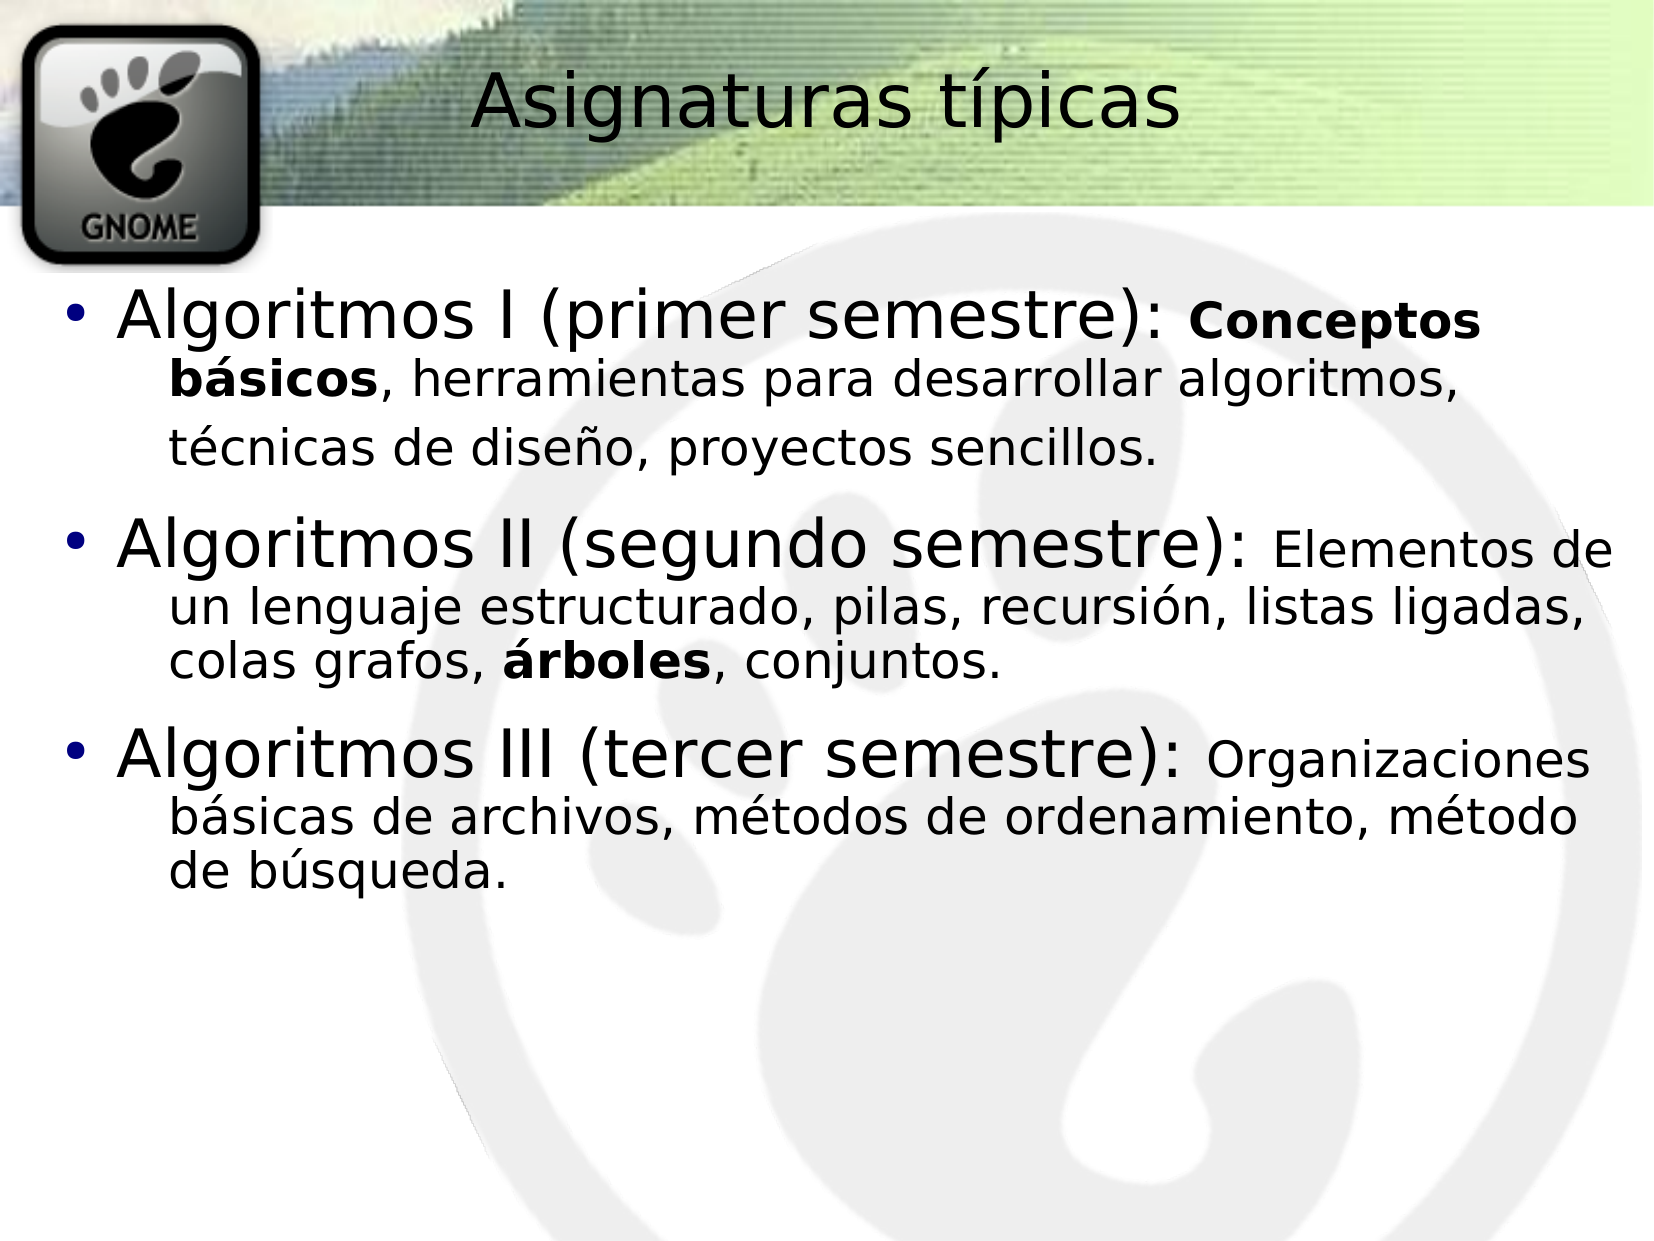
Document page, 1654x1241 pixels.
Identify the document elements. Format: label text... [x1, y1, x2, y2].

list Algoritmos I (primer semestre): Conceptos básicos, herramientas para desarrollar algoritmos, técnicas de diseño, proyectos sencillos. Algoritmos II (segundo semestre): Elementos de un lenguaje estructurado, pilas, recursión, listas ligadas, colas grafos, árboles, conjuntos. Algoritmos III (tercer semestre): Organizaciones básicas de archivos, métodos de ordenamiento, método de búsqueda. [29, 280, 1625, 1225]
picture [0, 207, 1654, 1241]
title Asignaturas típicas [0, 0, 1654, 207]
